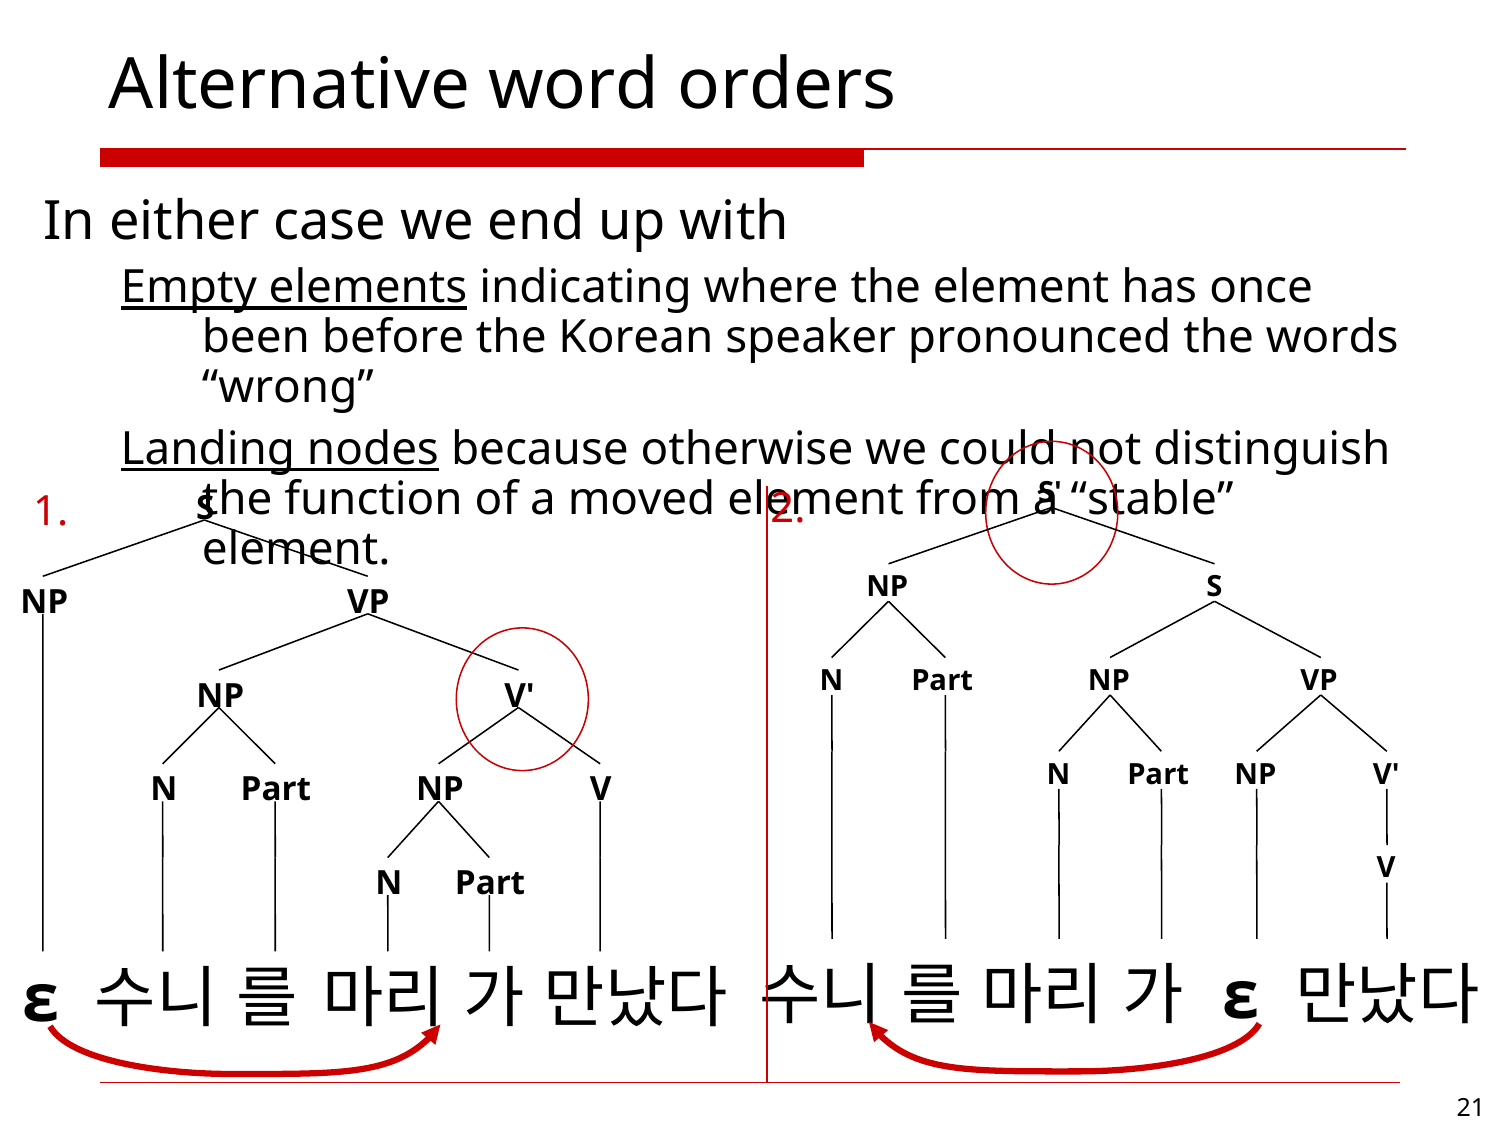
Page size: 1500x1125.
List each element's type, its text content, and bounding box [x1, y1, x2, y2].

text_box Part [454, 859, 526, 905]
text_box V' [508, 709, 529, 717]
text_box V' [504, 685, 516, 716]
text_box Part [911, 659, 974, 699]
text_box NP [866, 565, 909, 606]
title Alternative word orders [94, 36, 1407, 138]
text_box N [375, 859, 403, 905]
text_box V' [1372, 752, 1400, 793]
text_box Part [240, 765, 312, 811]
text_box S [1206, 565, 1223, 604]
text_box V [589, 765, 612, 811]
text_box 수니 를 마리 가 ε 만났다 [759, 941, 766, 1039]
text_box N [150, 765, 178, 811]
text_box S [196, 522, 215, 530]
text_box 수니 를 마리 가 ε 만났다 [768, 941, 1500, 1039]
text_box VP [1300, 659, 1338, 699]
text_box ε 수니 를 마리 가 만났다 [22, 943, 766, 1041]
text_box VP [347, 577, 390, 620]
text_box V' [504, 671, 535, 717]
text_box 2. [770, 477, 813, 535]
text_box NP [212, 710, 226, 717]
text_box 1. [33, 480, 76, 538]
text_box NP [432, 804, 445, 811]
list In either case we end up with Empty elements indicating where the element has once been before the Korean speaker pronounced the words “wrong” Landing nodes because otherwise we could not distinguish the function of a moved element from a “stable” element. [28, 184, 1435, 477]
text_box NP [196, 671, 245, 717]
text_box NP [416, 765, 465, 811]
text_box N [819, 659, 844, 699]
text_box VP [347, 615, 390, 624]
text_box NP [1087, 659, 1131, 699]
text_box S [196, 484, 215, 522]
text_box NP [1234, 752, 1277, 793]
text_box V [1376, 846, 1396, 887]
text_box Part [1127, 752, 1190, 793]
text_box N [1046, 752, 1071, 793]
text_box NP [20, 577, 69, 624]
text_box S' [1038, 471, 1062, 511]
